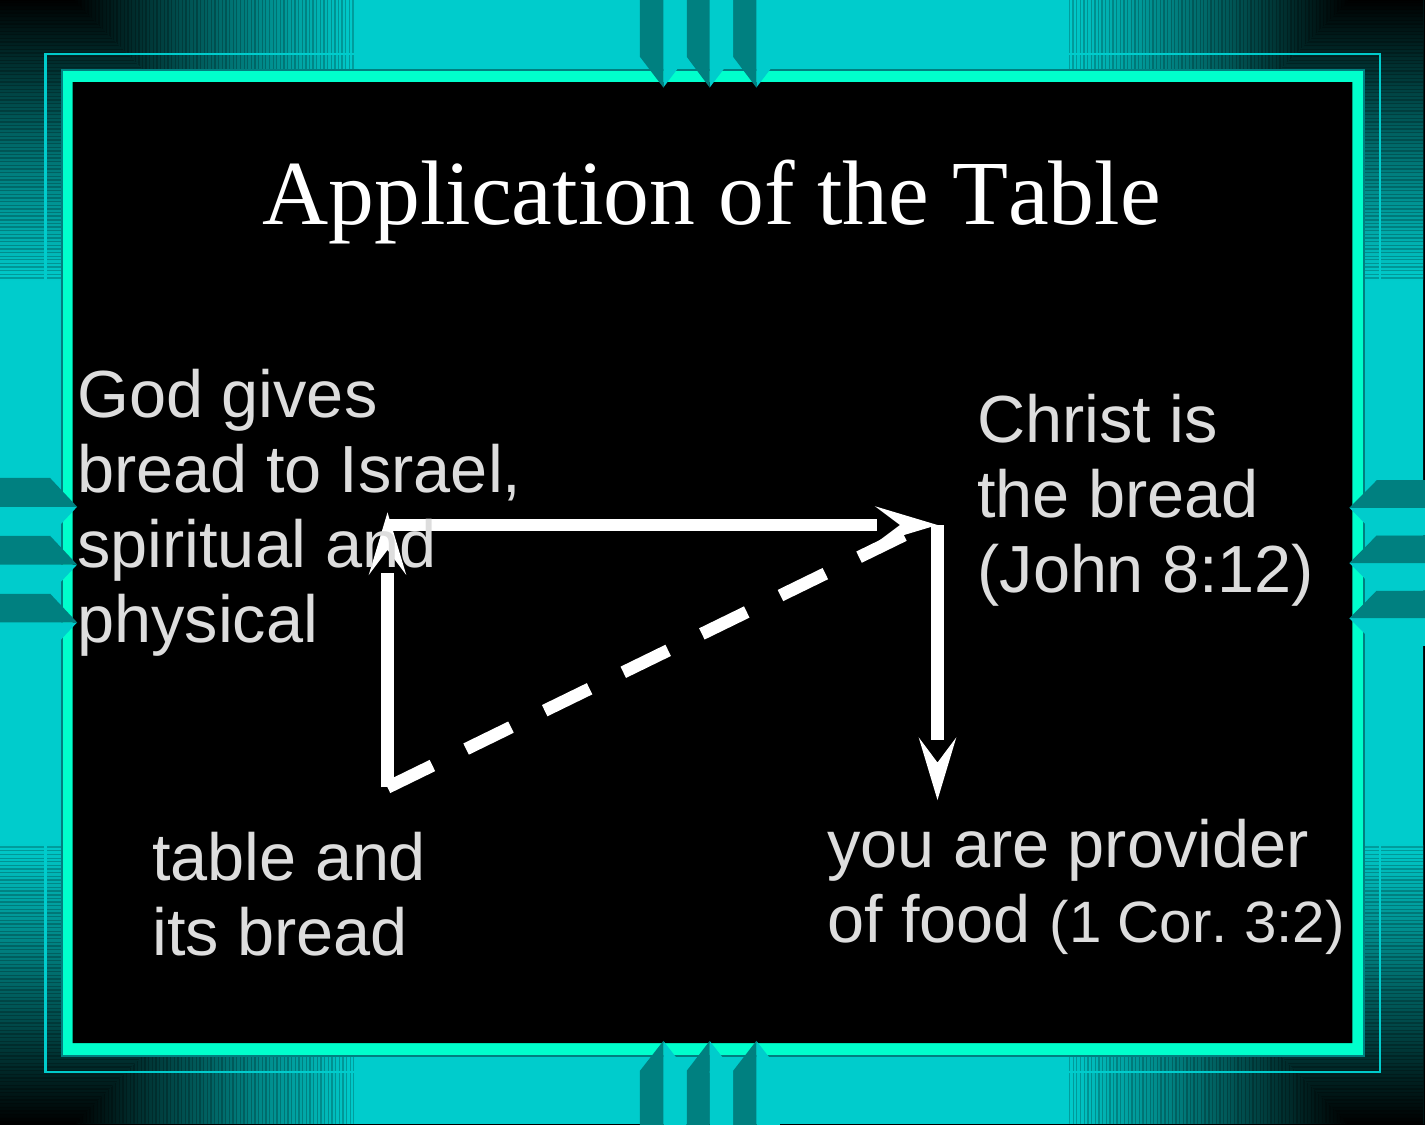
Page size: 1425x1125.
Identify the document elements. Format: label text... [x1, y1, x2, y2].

text_box you are provider of food (1 Cor. 3:2) [812, 799, 1388, 965]
title Application of the Table [106, 99, 1319, 288]
text_box table and its bread [137, 812, 488, 978]
text_box God gives bread to Israel, spiritual and physical [62, 349, 538, 665]
text_box Christ is the bread (John 8:12) [962, 374, 1338, 615]
